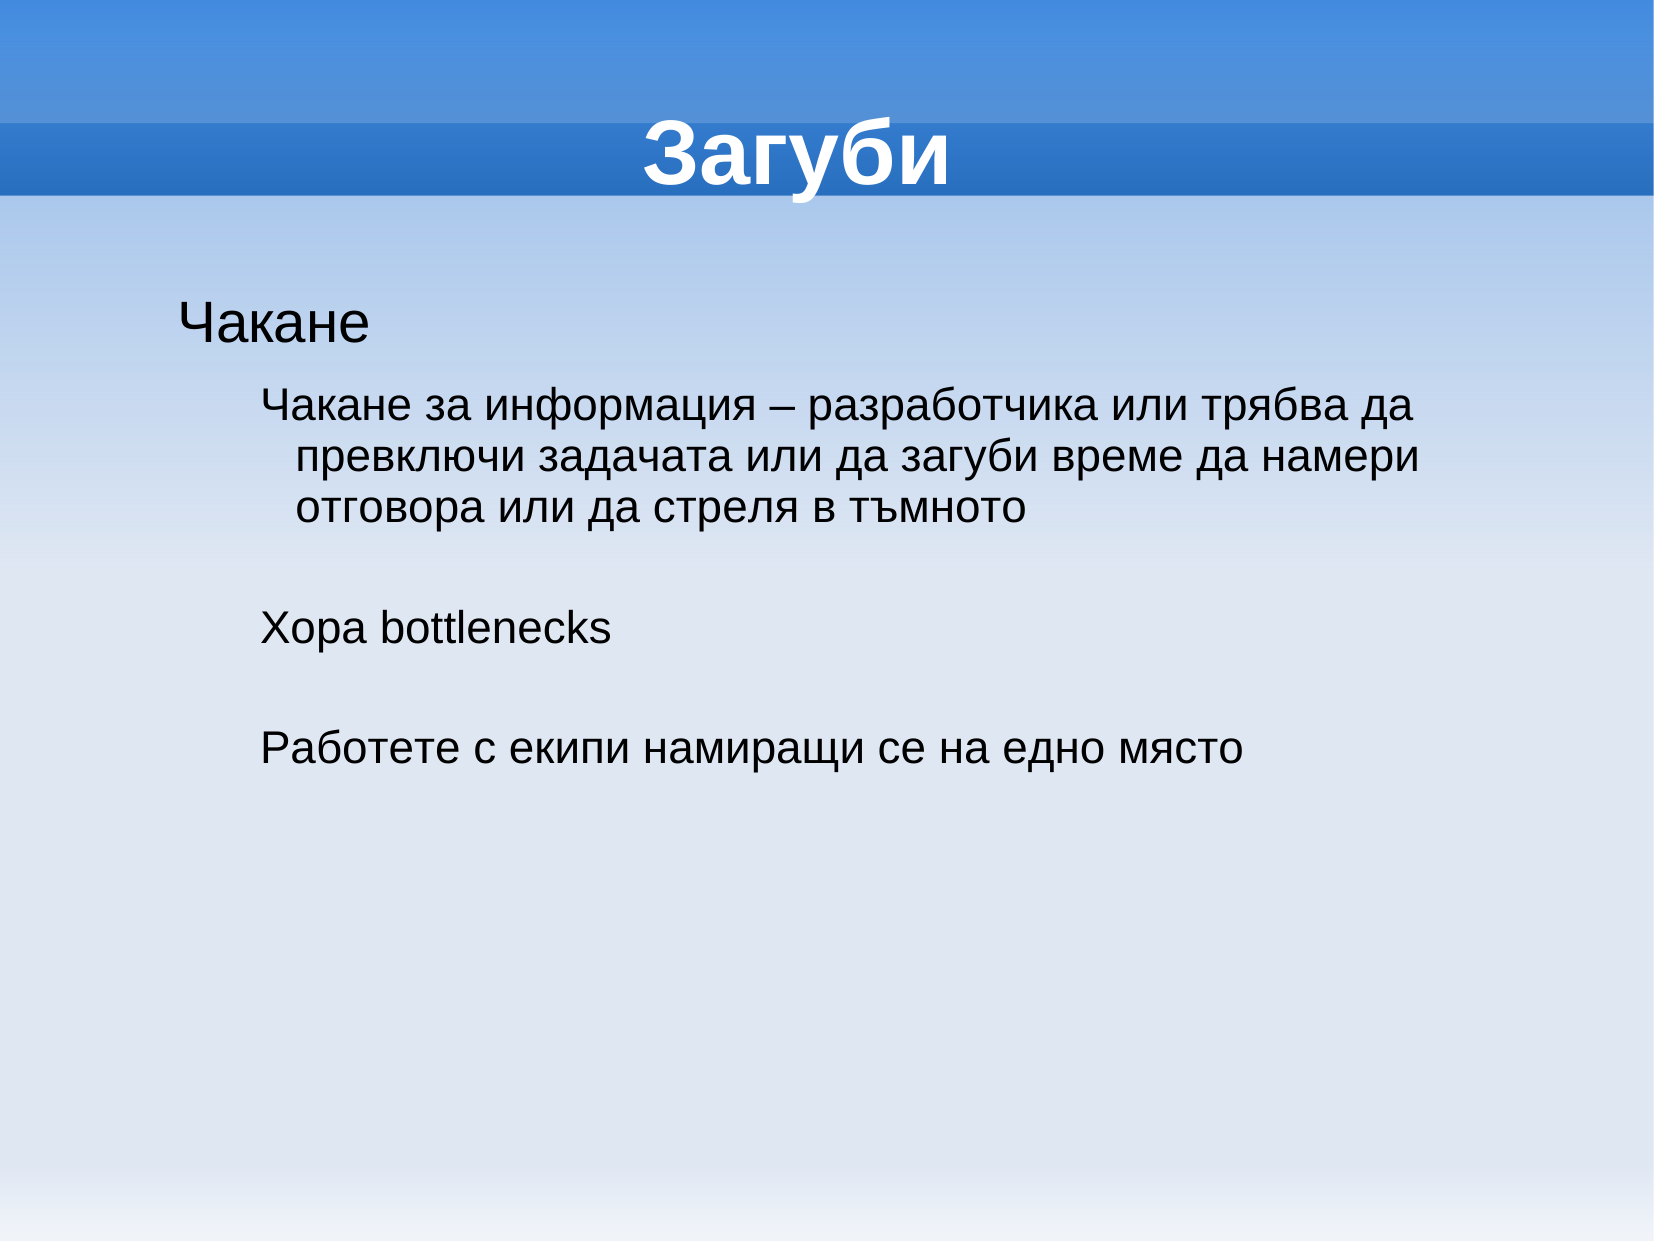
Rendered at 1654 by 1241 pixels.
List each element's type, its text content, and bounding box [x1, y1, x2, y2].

picture [0, 0, 1654, 1241]
list Чакане Чакане за информация – разработчика или трябва да превключи задачата или да загуби време да намери отговора или да стреля в тъмното Хора bottlenecks Работете с екипи намиращи се на едно място [82, 290, 1571, 1094]
title Загуби [82, 56, 1571, 250]
